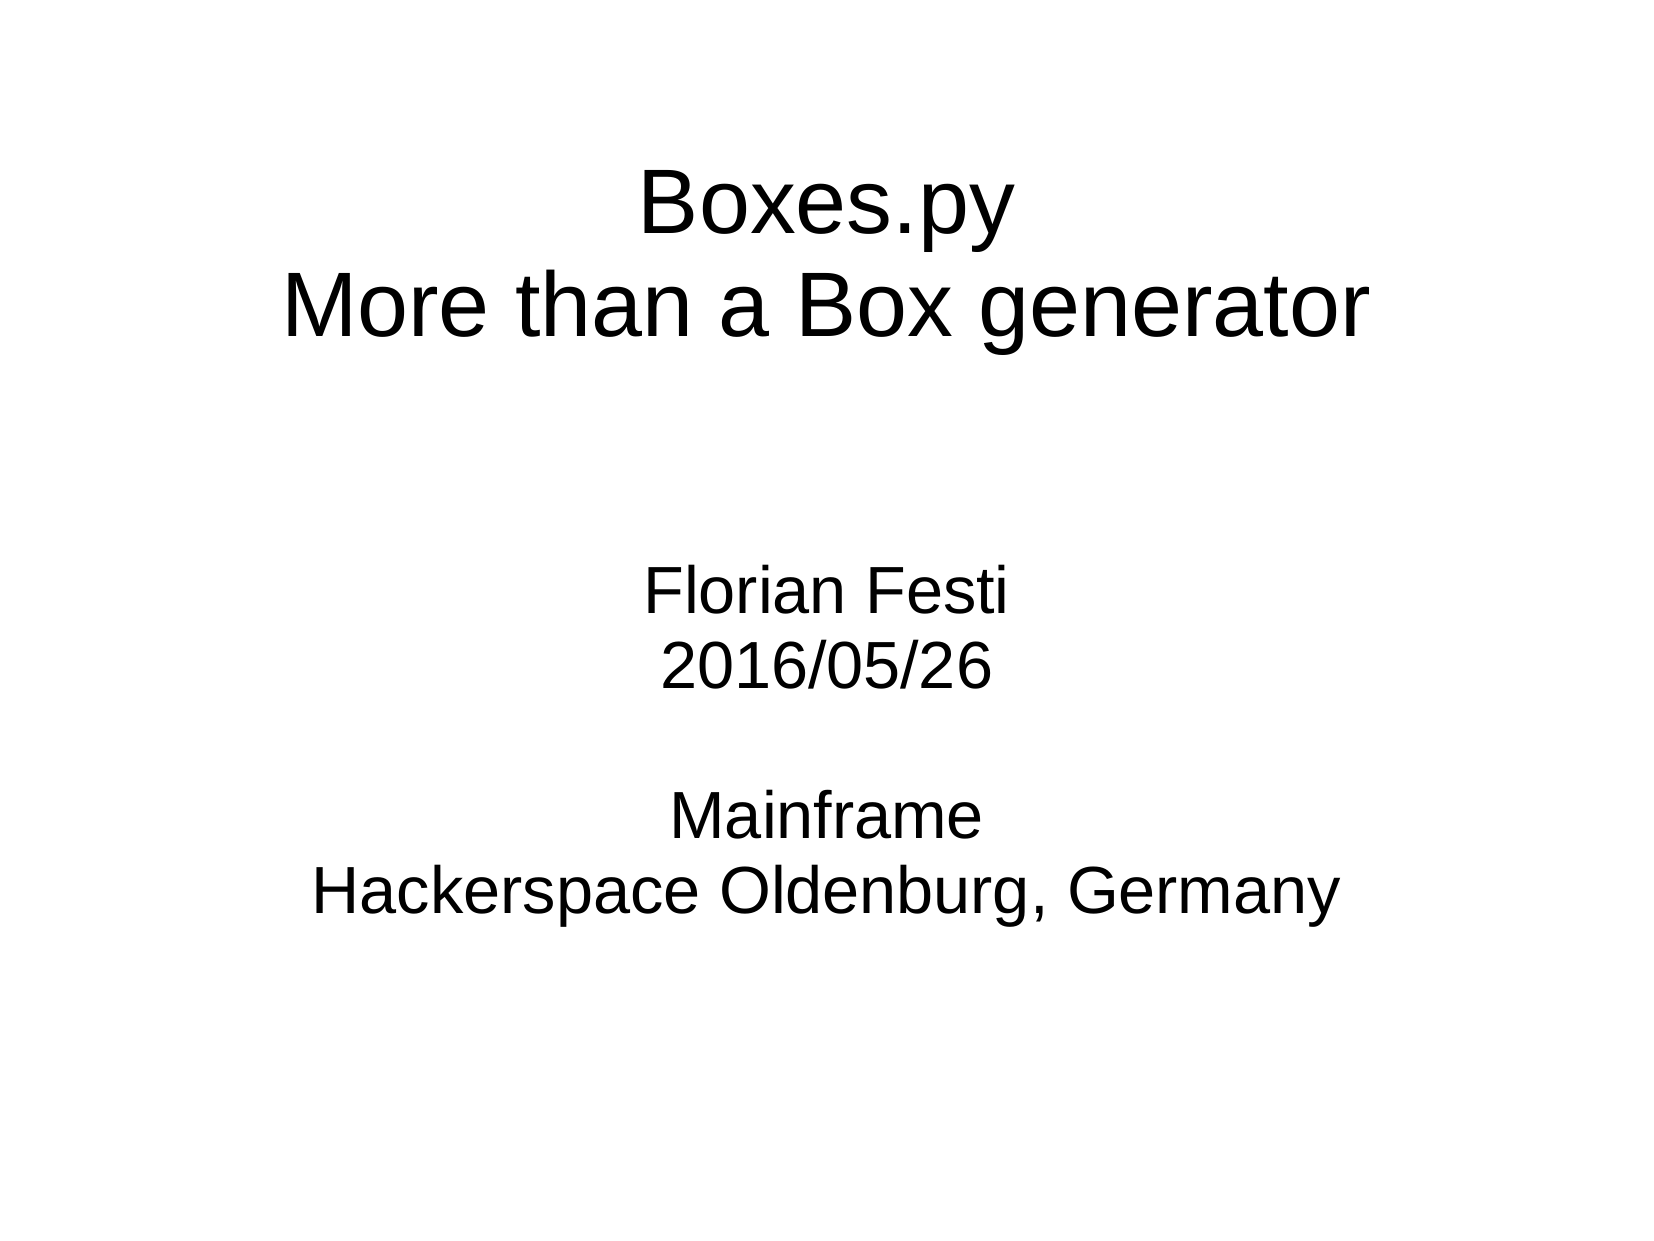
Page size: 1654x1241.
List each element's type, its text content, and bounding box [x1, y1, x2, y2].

title Boxes.py More than a Box generator [82, 149, 1571, 357]
subtitle Florian Festi 2016/05/26 Mainframe Hackerspace Oldenburg, Germany [82, 380, 1571, 1101]
